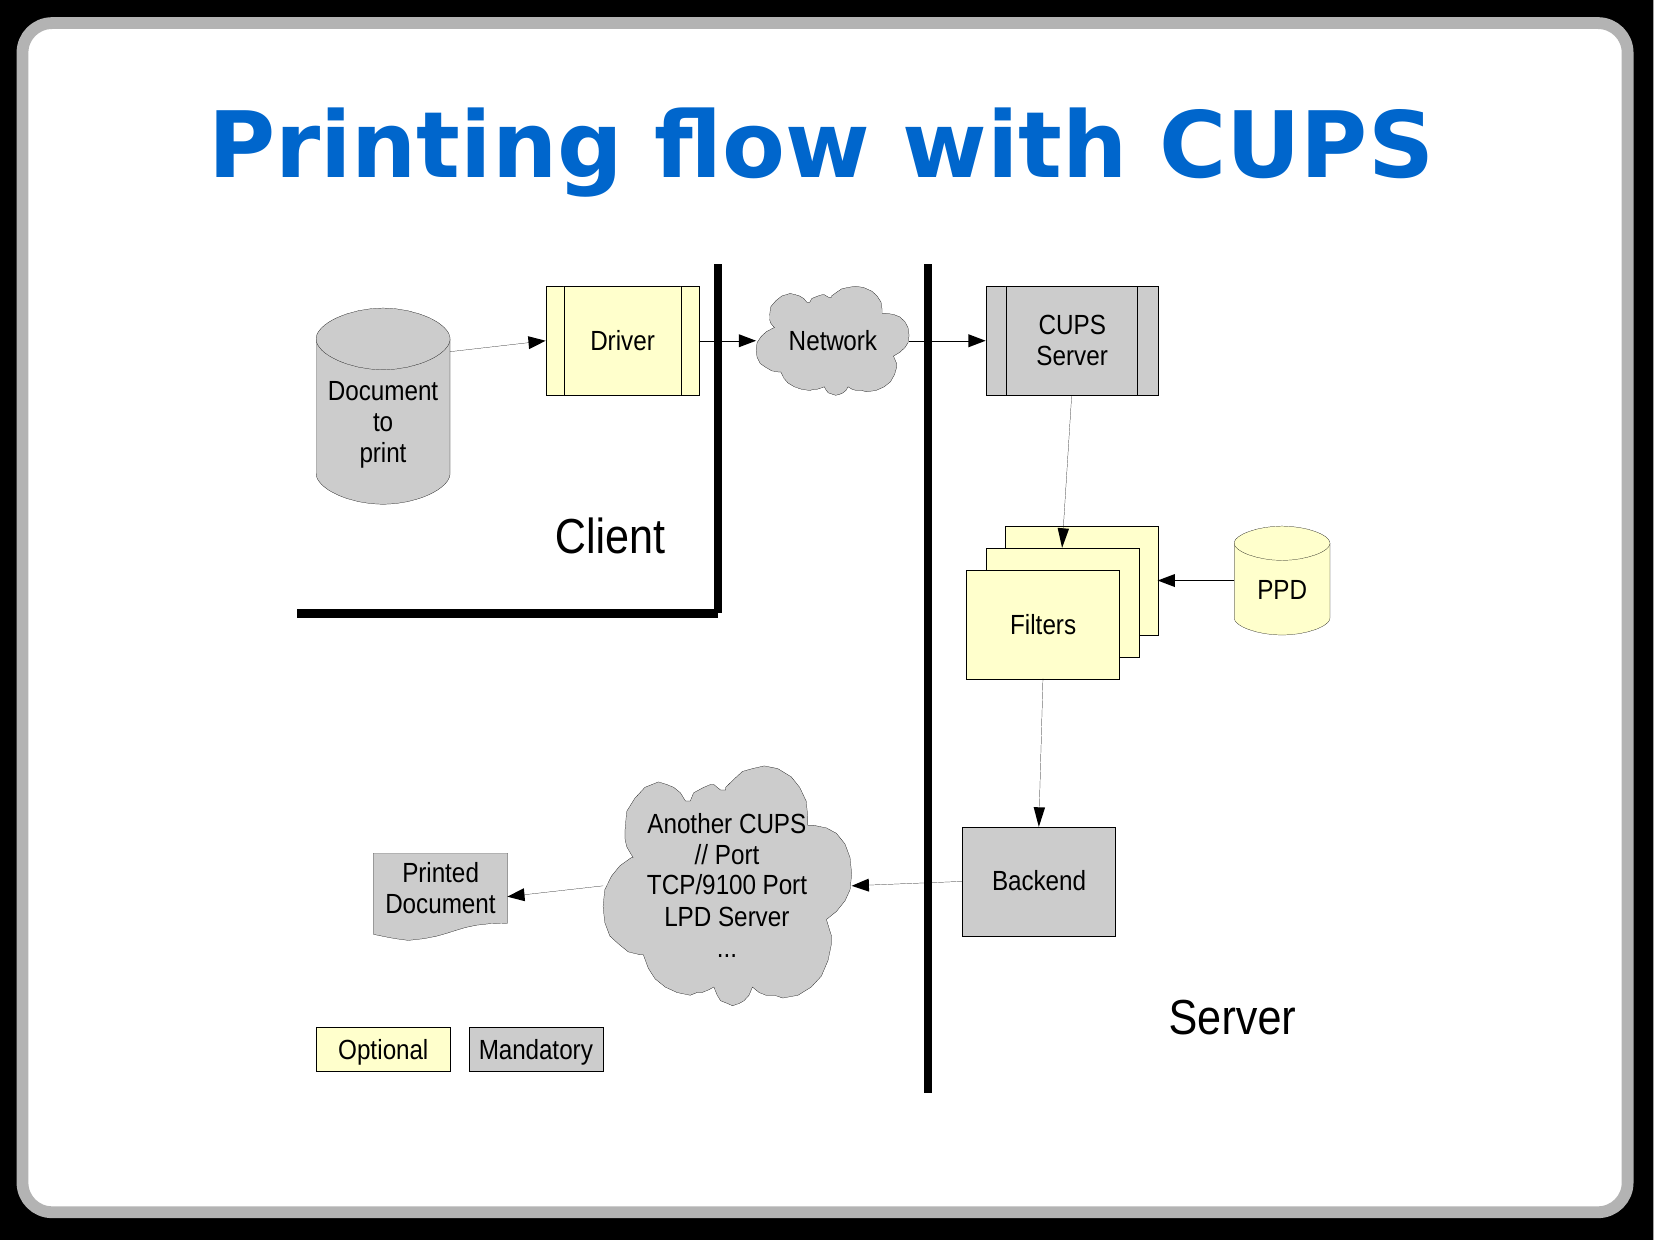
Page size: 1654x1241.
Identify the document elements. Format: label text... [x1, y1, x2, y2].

title Printing flow with CUPS [67, 91, 1577, 199]
chart [59, 206, 1595, 1149]
